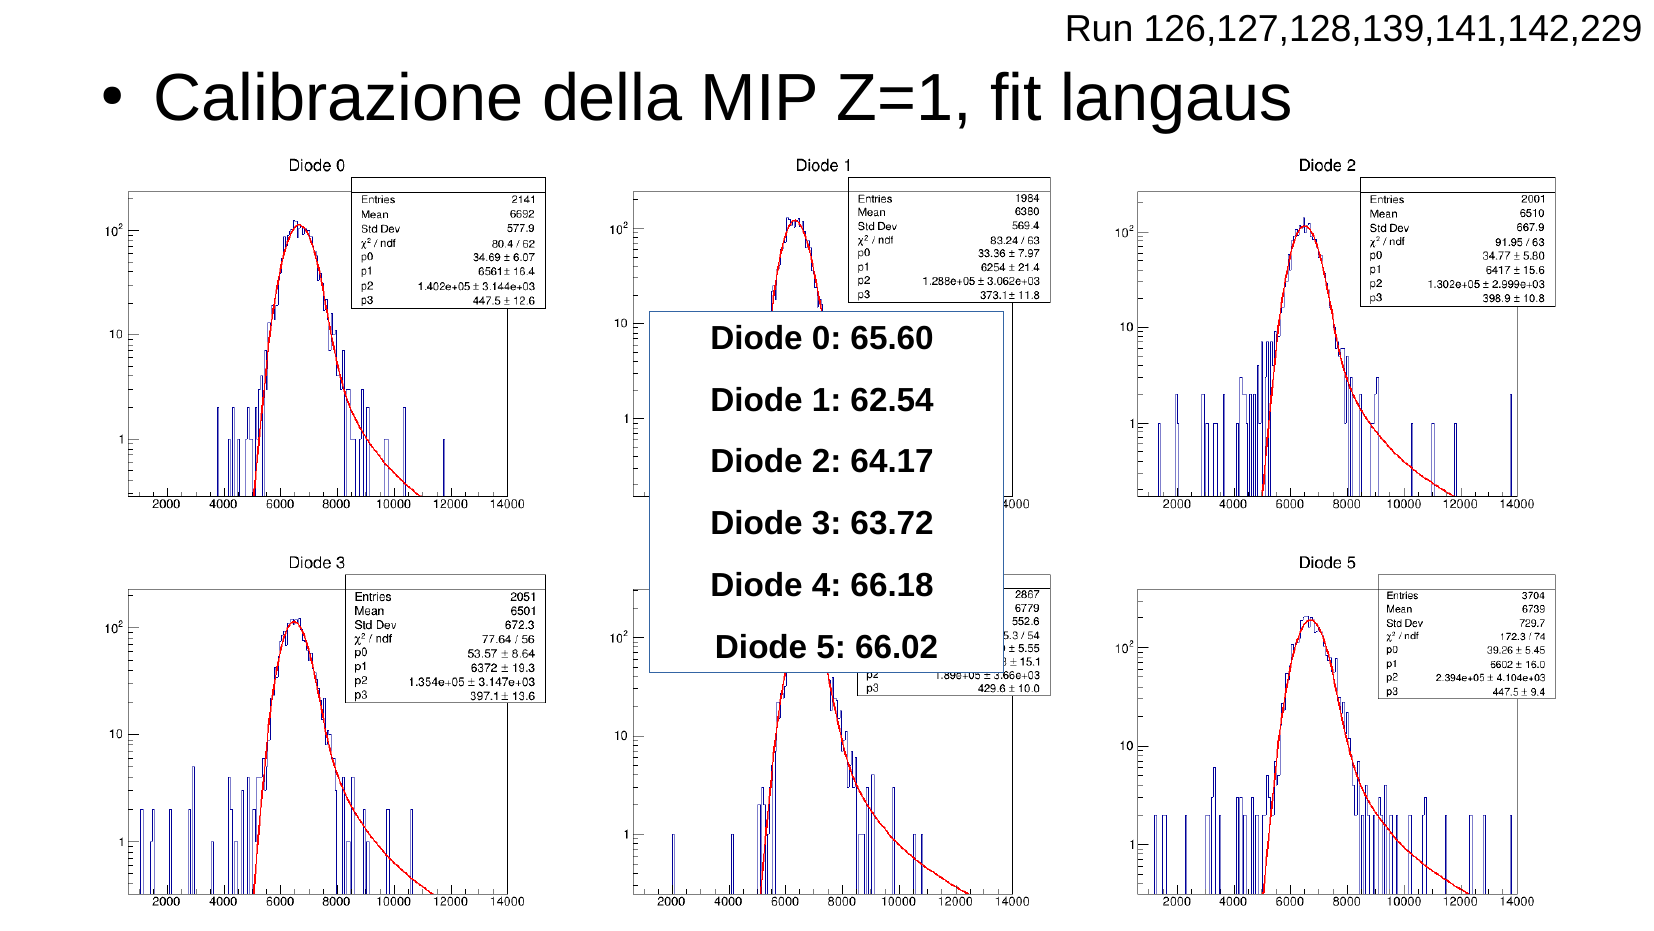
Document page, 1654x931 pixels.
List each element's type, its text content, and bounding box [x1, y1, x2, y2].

text_box Run 126,127,128,139,141,142,229 [1050, 0, 1654, 61]
picture [91, 757, 1563, 917]
text_box Diode 0: 65.60 Diode 1: 62.54 Diode 2: 64.17 Diode 3: 63.72 Diode 4: 66.18 Diode 5: 66.02 [649, 311, 1004, 673]
list Calibrazione della MIP Z=1, fit langaus [82, 60, 1571, 757]
